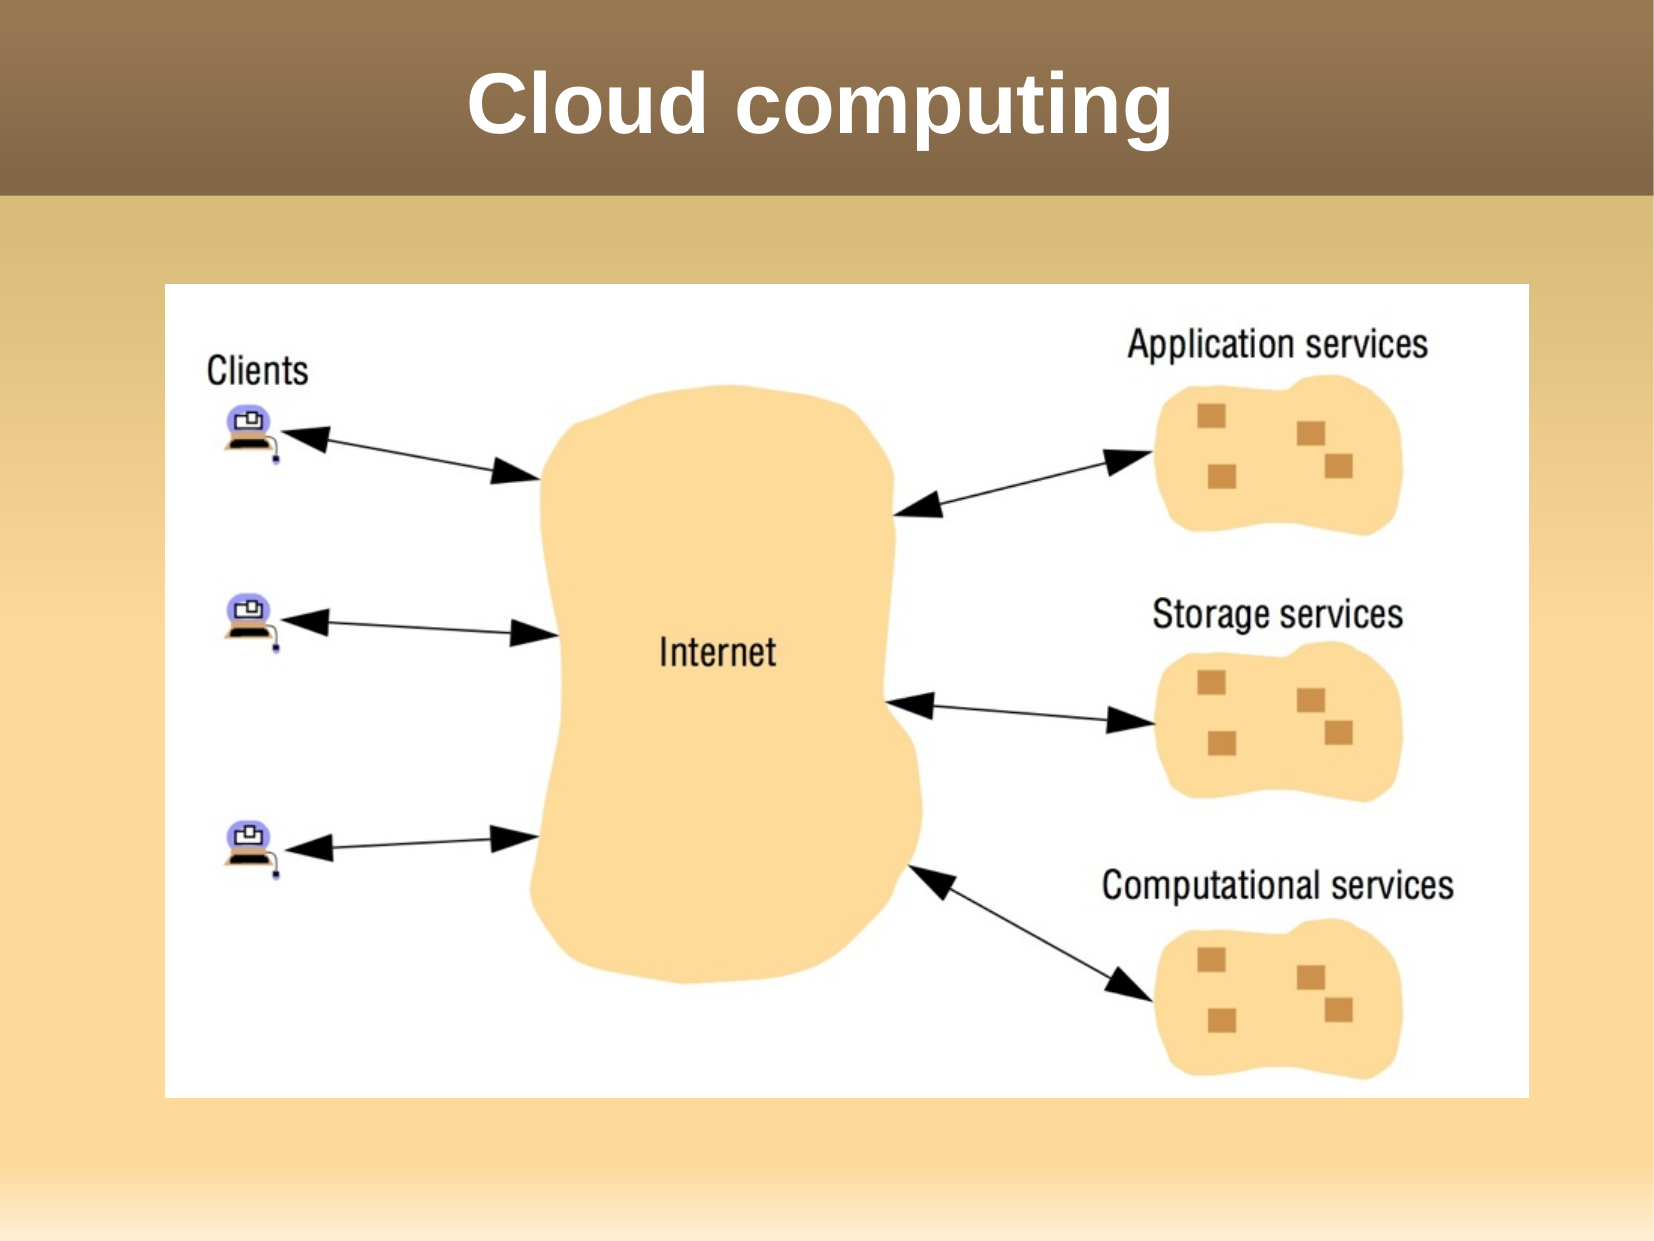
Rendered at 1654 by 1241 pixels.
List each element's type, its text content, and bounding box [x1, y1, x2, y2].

title Cloud computing [76, 0, 1565, 208]
picture [0, 0, 1654, 1241]
